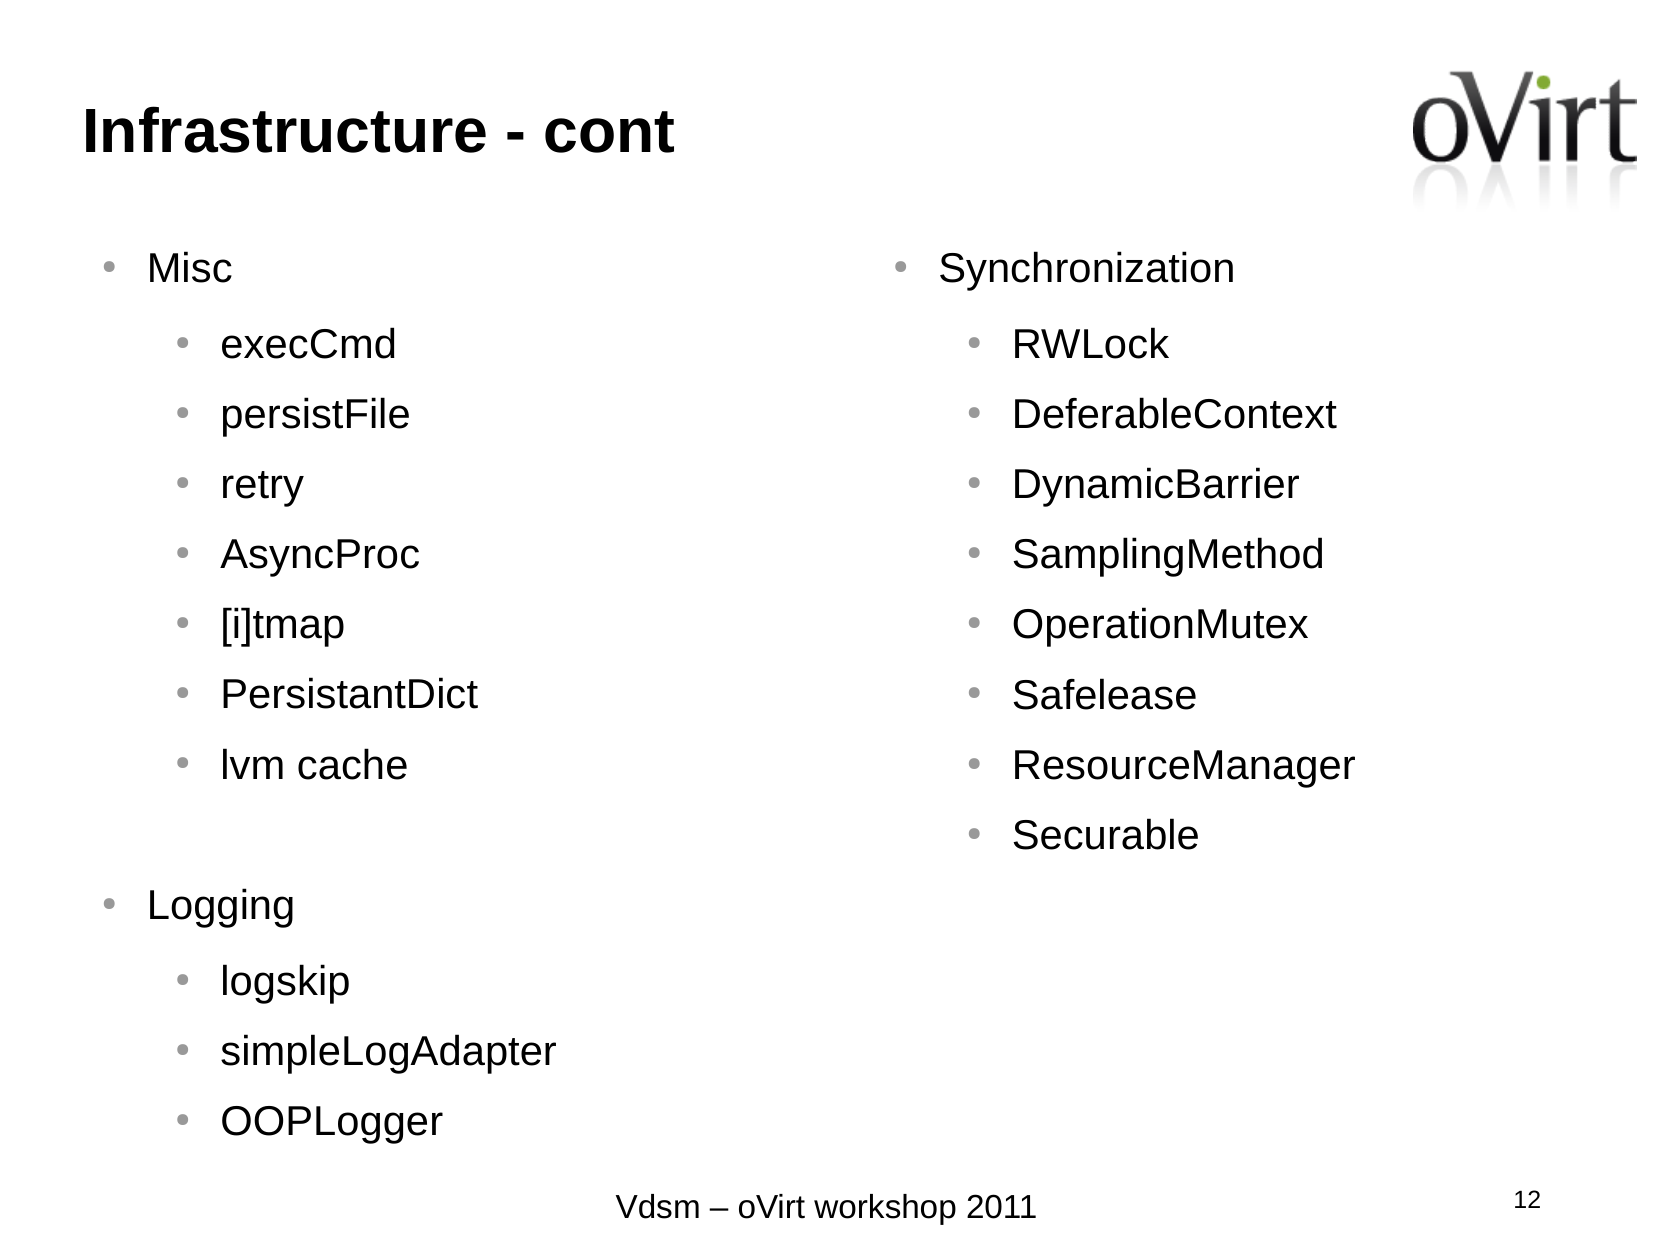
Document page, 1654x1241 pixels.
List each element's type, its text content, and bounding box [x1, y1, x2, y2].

list Synchronization RWLock DeferableContext DynamicBarrier SamplingMethod OperationMutex Safelease ResourceManager Securable [878, 244, 1469, 1024]
title Infrastructure - cont [82, 45, 1303, 218]
list Misc execCmd persistFile retry AsyncProc [i]tmap PersistantDict lvm cache Logging logskip simpleLogAdapter OOPLogger [86, 244, 1576, 1145]
picture [1413, 63, 1637, 212]
